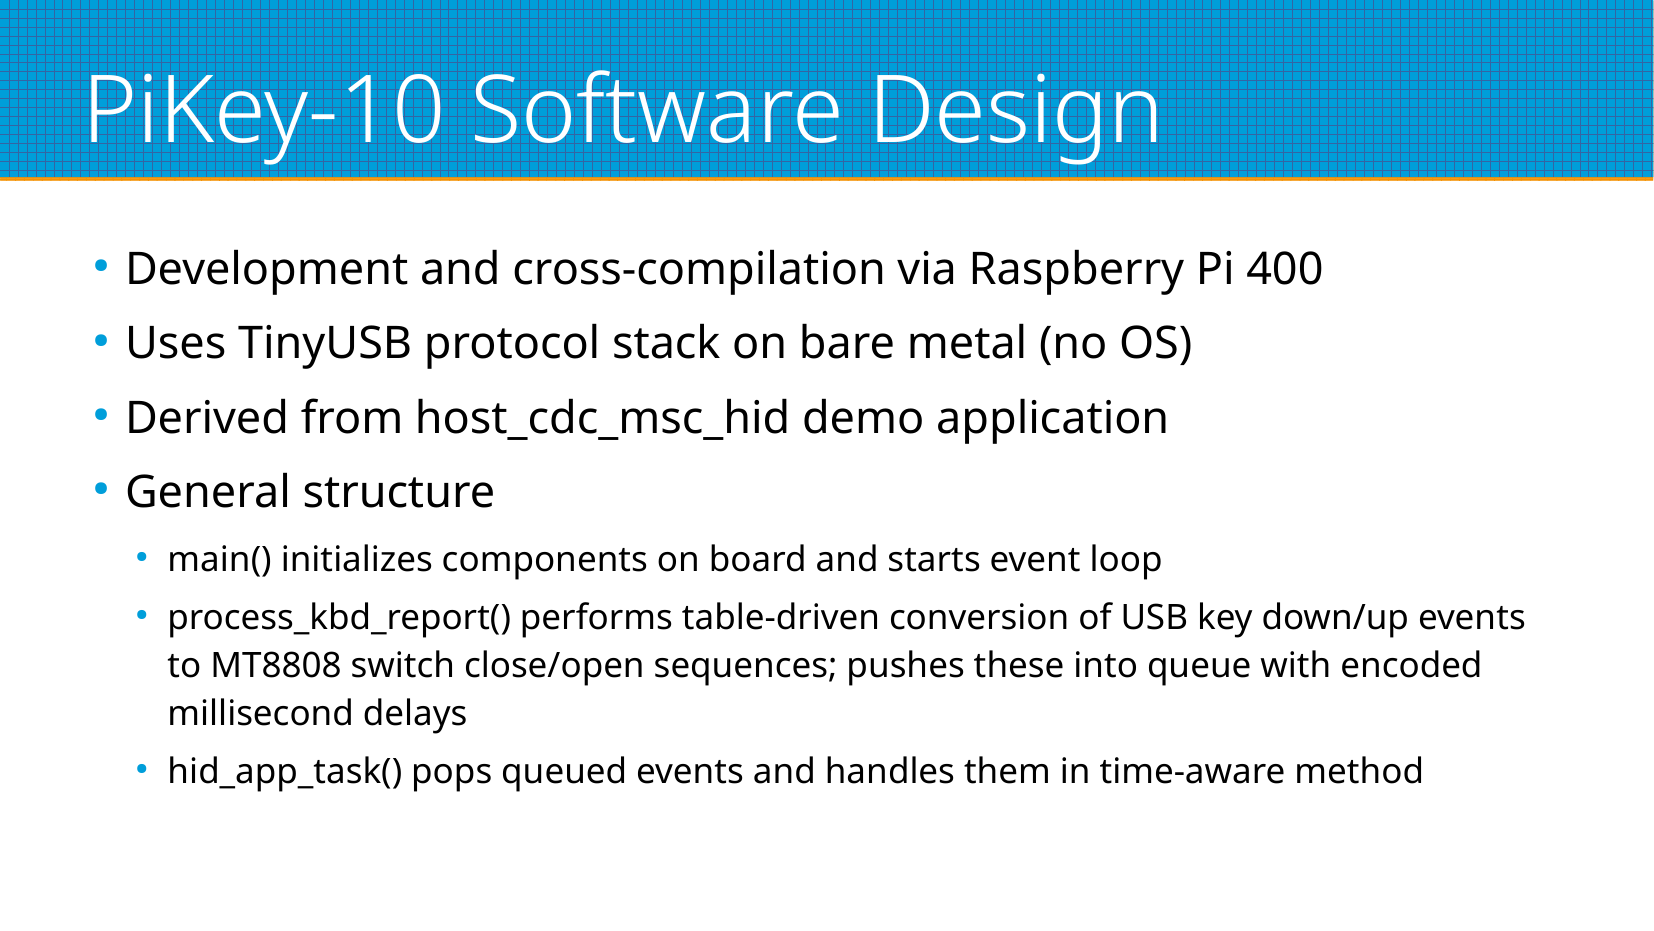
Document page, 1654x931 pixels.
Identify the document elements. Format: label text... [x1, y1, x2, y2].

list Development and cross-compilation via Raspberry Pi 400 Uses TinyUSB protocol stack on bare metal (no OS) Derived from host_cdc_msc_hid demo application General structure main() initializes components on board and starts event loop process_kbd_report() performs table-driven conversion of USB key down/up events to MT8808 switch close/open sequences; pushes these into queue with encoded millisecond delays hid_app_task() pops queued events and handles them in time-aware method [82, 236, 1563, 811]
title PiKey-10 Software Design [82, 14, 1571, 171]
